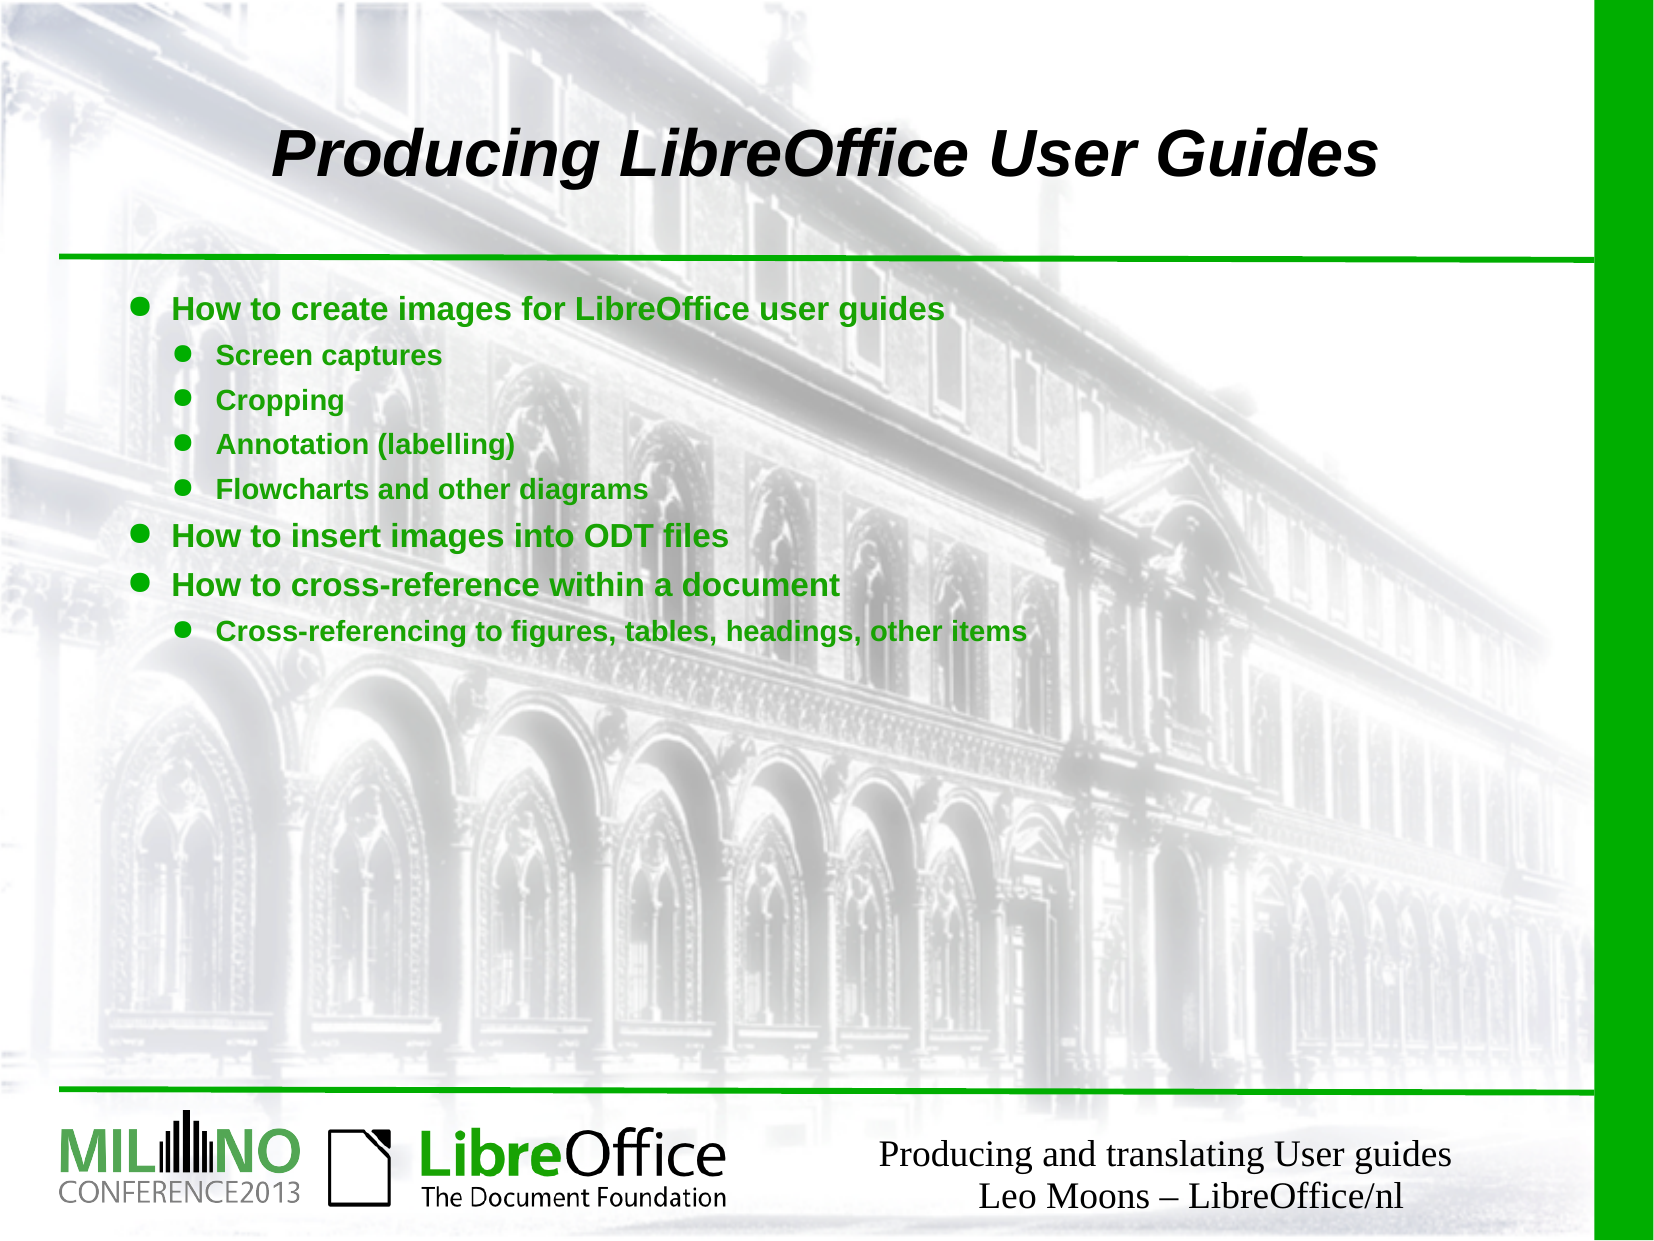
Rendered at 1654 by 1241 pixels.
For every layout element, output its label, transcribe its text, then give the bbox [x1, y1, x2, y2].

list How to create images for LibreOffice user guides Screen captures Cropping Annotation (labelling) Flowcharts and other diagrams How to insert images into ODT files How to cross-reference within a document Cross-referencing to figures, tables, headings, other items [82, 290, 1571, 1010]
text_box Producing and translating User guides Leo Moons – LibreOffice/nl [864, 1126, 1519, 1224]
title Producing LibreOffice User Guides [82, 49, 1571, 257]
picture [0, 1, 1594, 1241]
